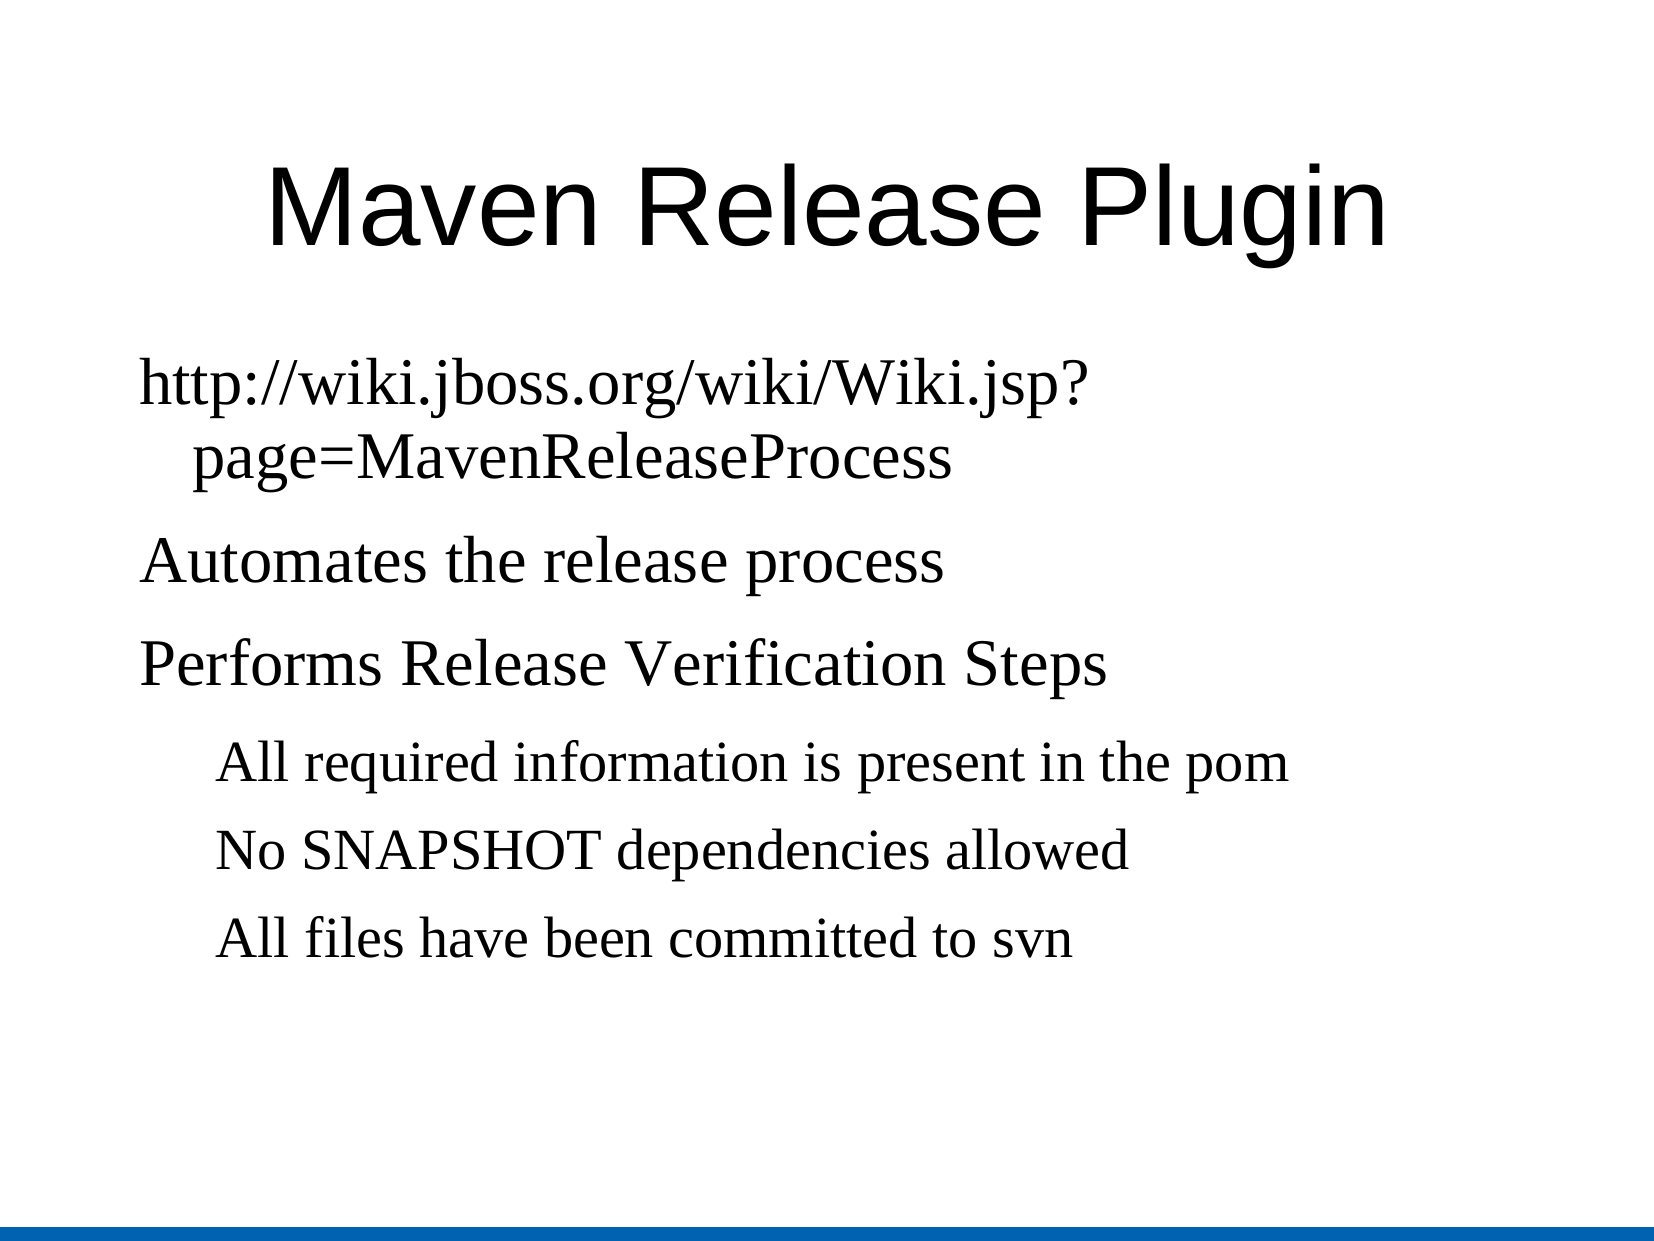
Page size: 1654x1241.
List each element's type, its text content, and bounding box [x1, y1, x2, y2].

title Maven Release Plugin [121, 102, 1533, 311]
list http://wiki.jboss.org/wiki/Wiki.jsp?page=MavenReleaseProcess Automates the release process Performs Release Verification Steps All required information is present in the pom No SNAPSHOT dependencies allowed All files have been committed to svn [121, 344, 1533, 1127]
